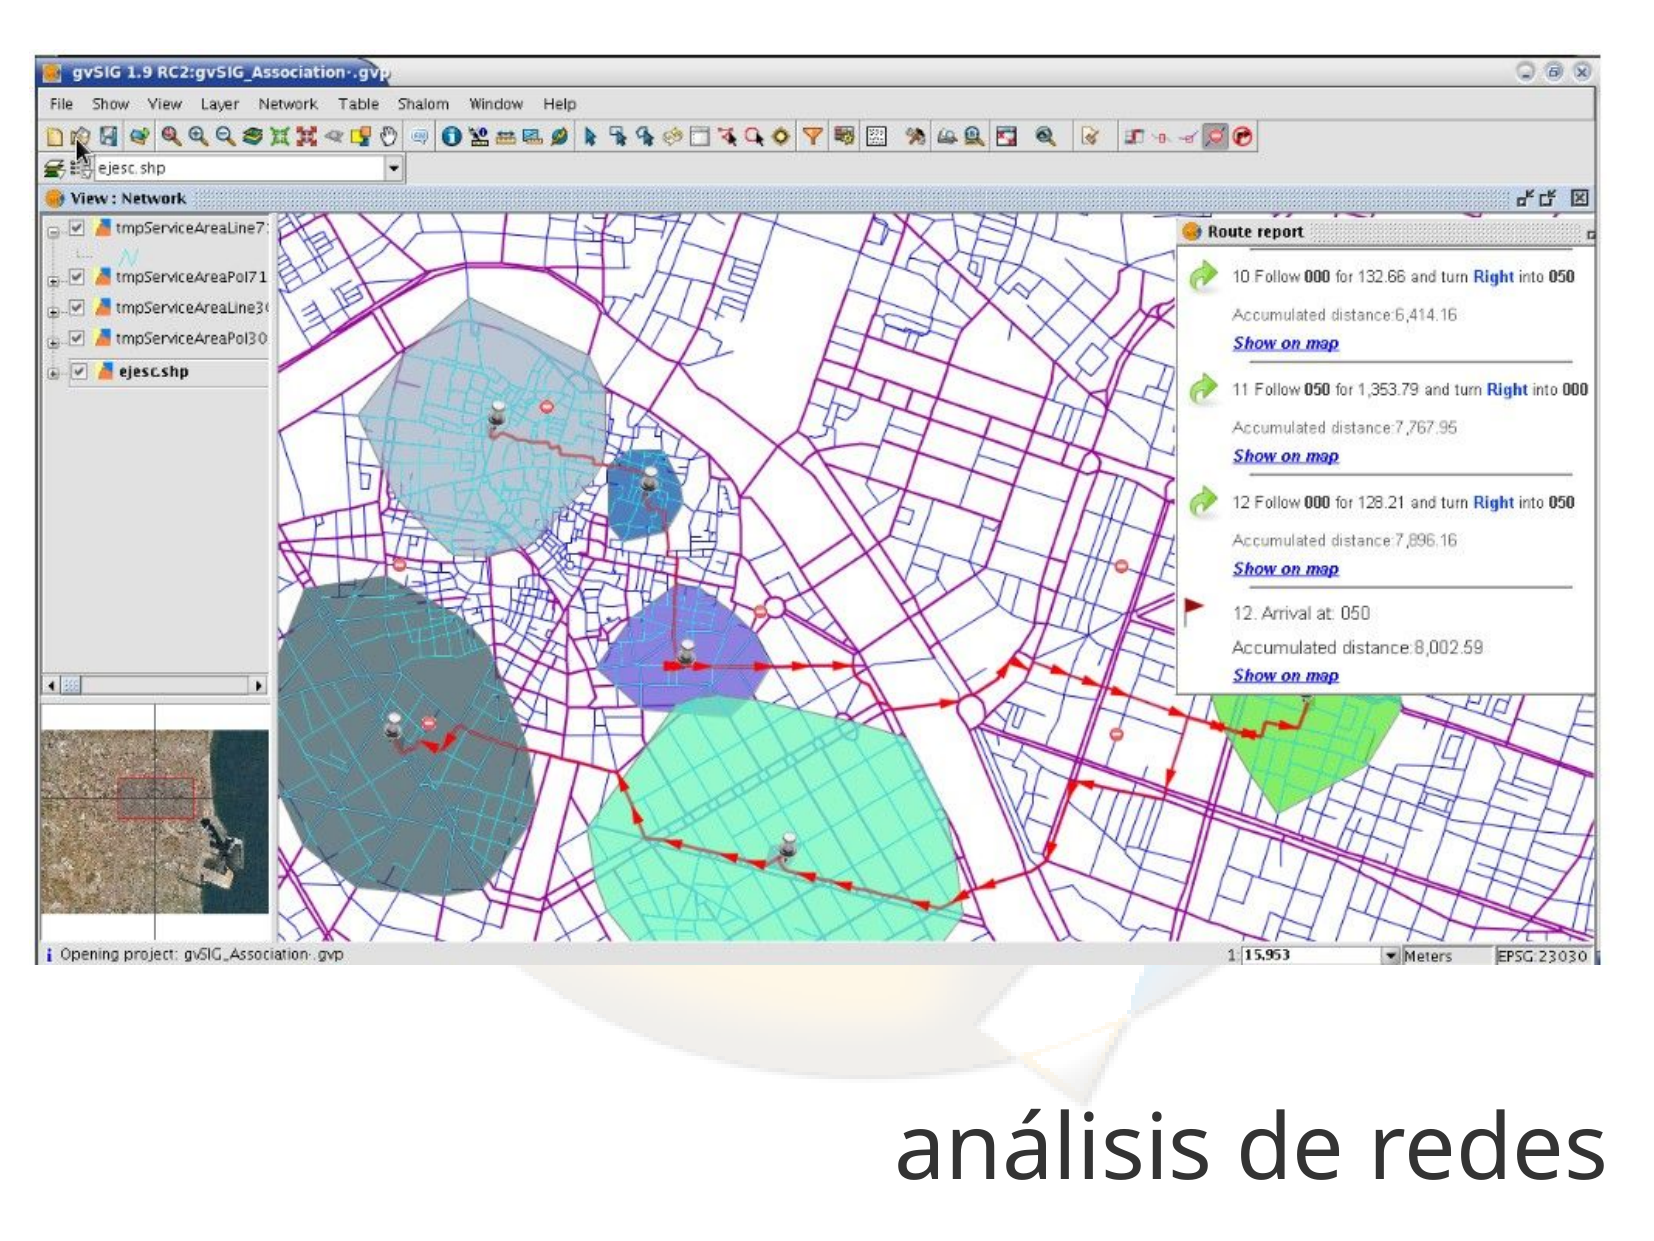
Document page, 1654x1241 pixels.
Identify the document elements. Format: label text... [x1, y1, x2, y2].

picture [29, 49, 1610, 966]
text_box análisis de redes [620, 1080, 1625, 1208]
